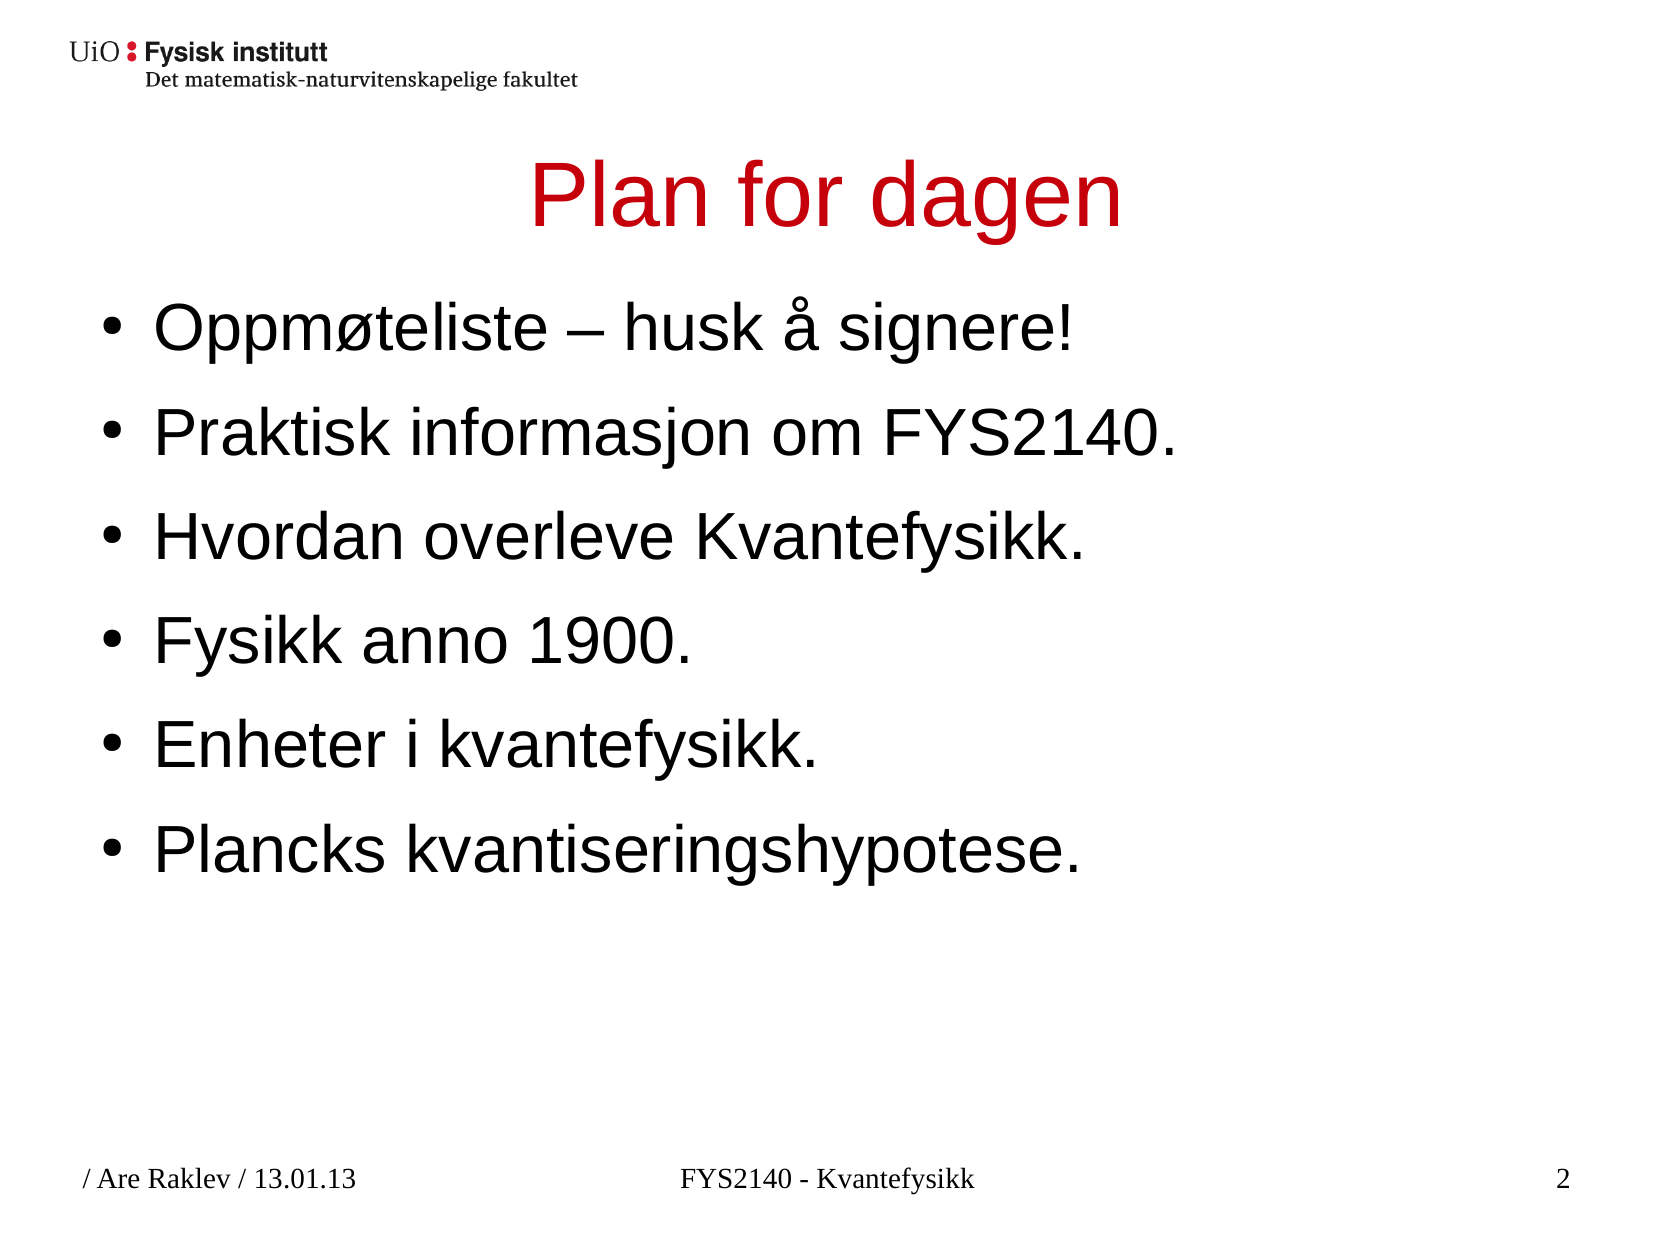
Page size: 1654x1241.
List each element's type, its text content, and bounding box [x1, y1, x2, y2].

picture [68, 37, 581, 93]
list Oppmøteliste – husk å signere! Praktisk informasjon om FYS2140. Hvordan overleve Kvantefysikk. Fysikk anno 1900. Enheter i kvantefysikk. Plancks kvantiseringshypotese. [82, 290, 1571, 1094]
title Plan for dagen [82, 90, 1571, 290]
